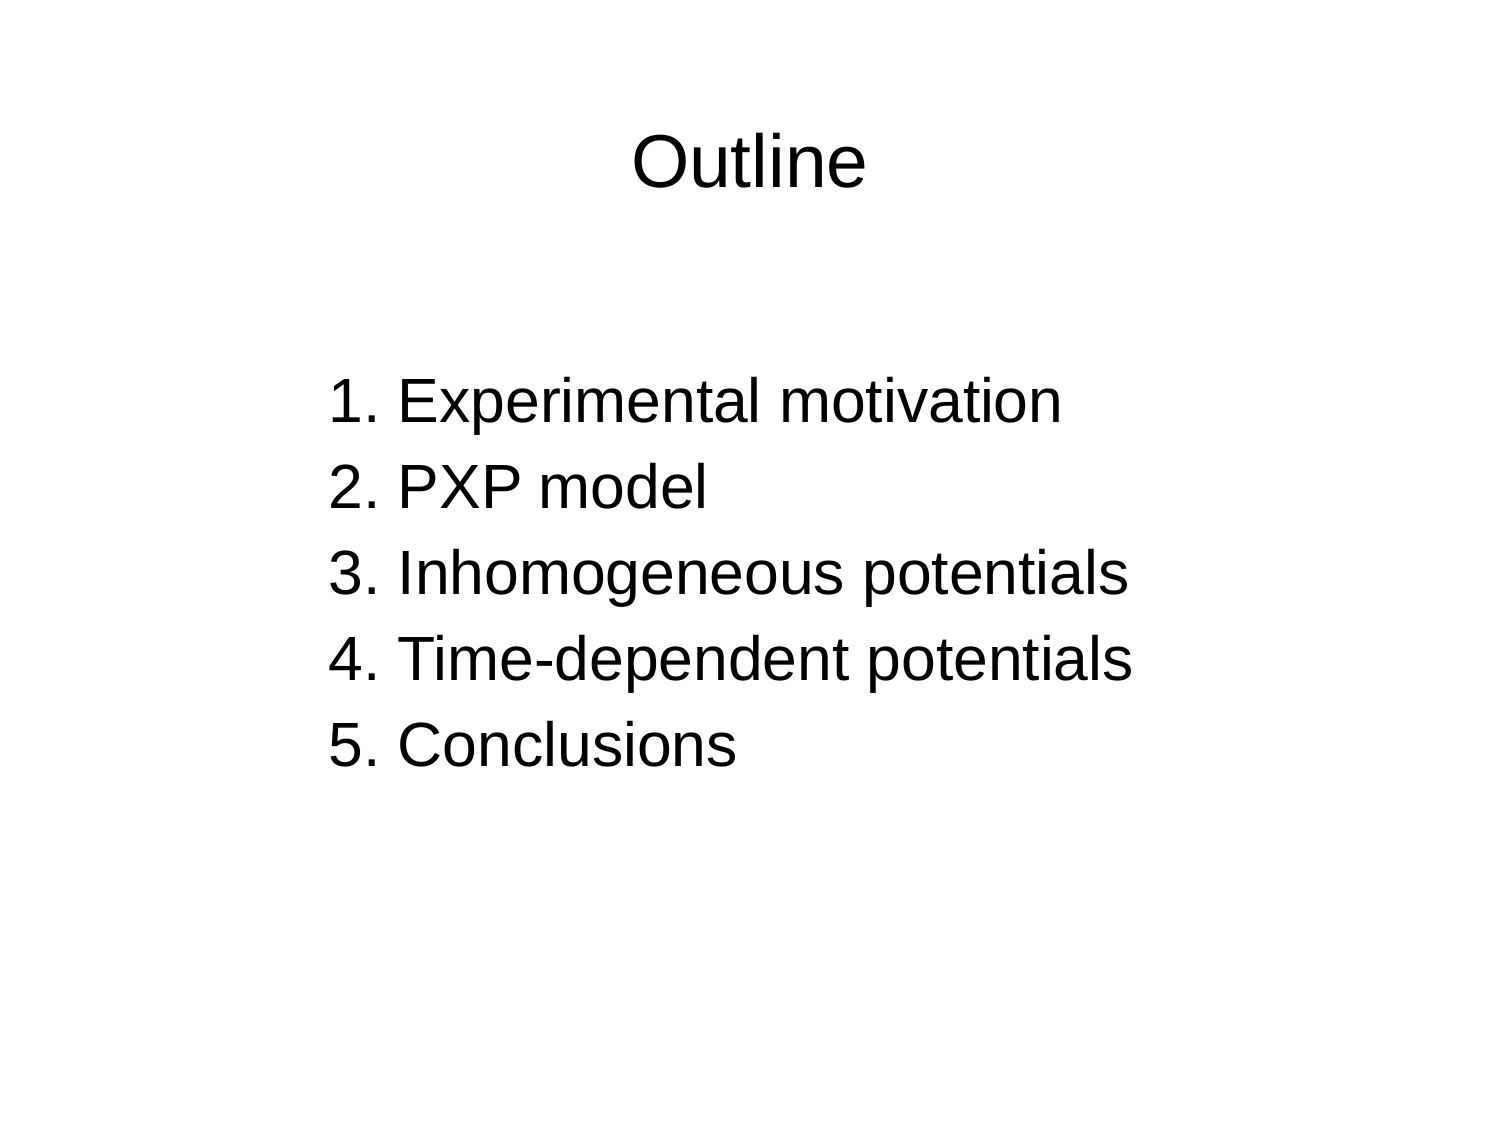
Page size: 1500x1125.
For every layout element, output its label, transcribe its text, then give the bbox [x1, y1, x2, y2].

list Experimental motivation PXP model Inhomogeneous potentials Time-dependent potentials Conclusions [307, 333, 1500, 959]
title Outline [51, 97, 1449, 223]
